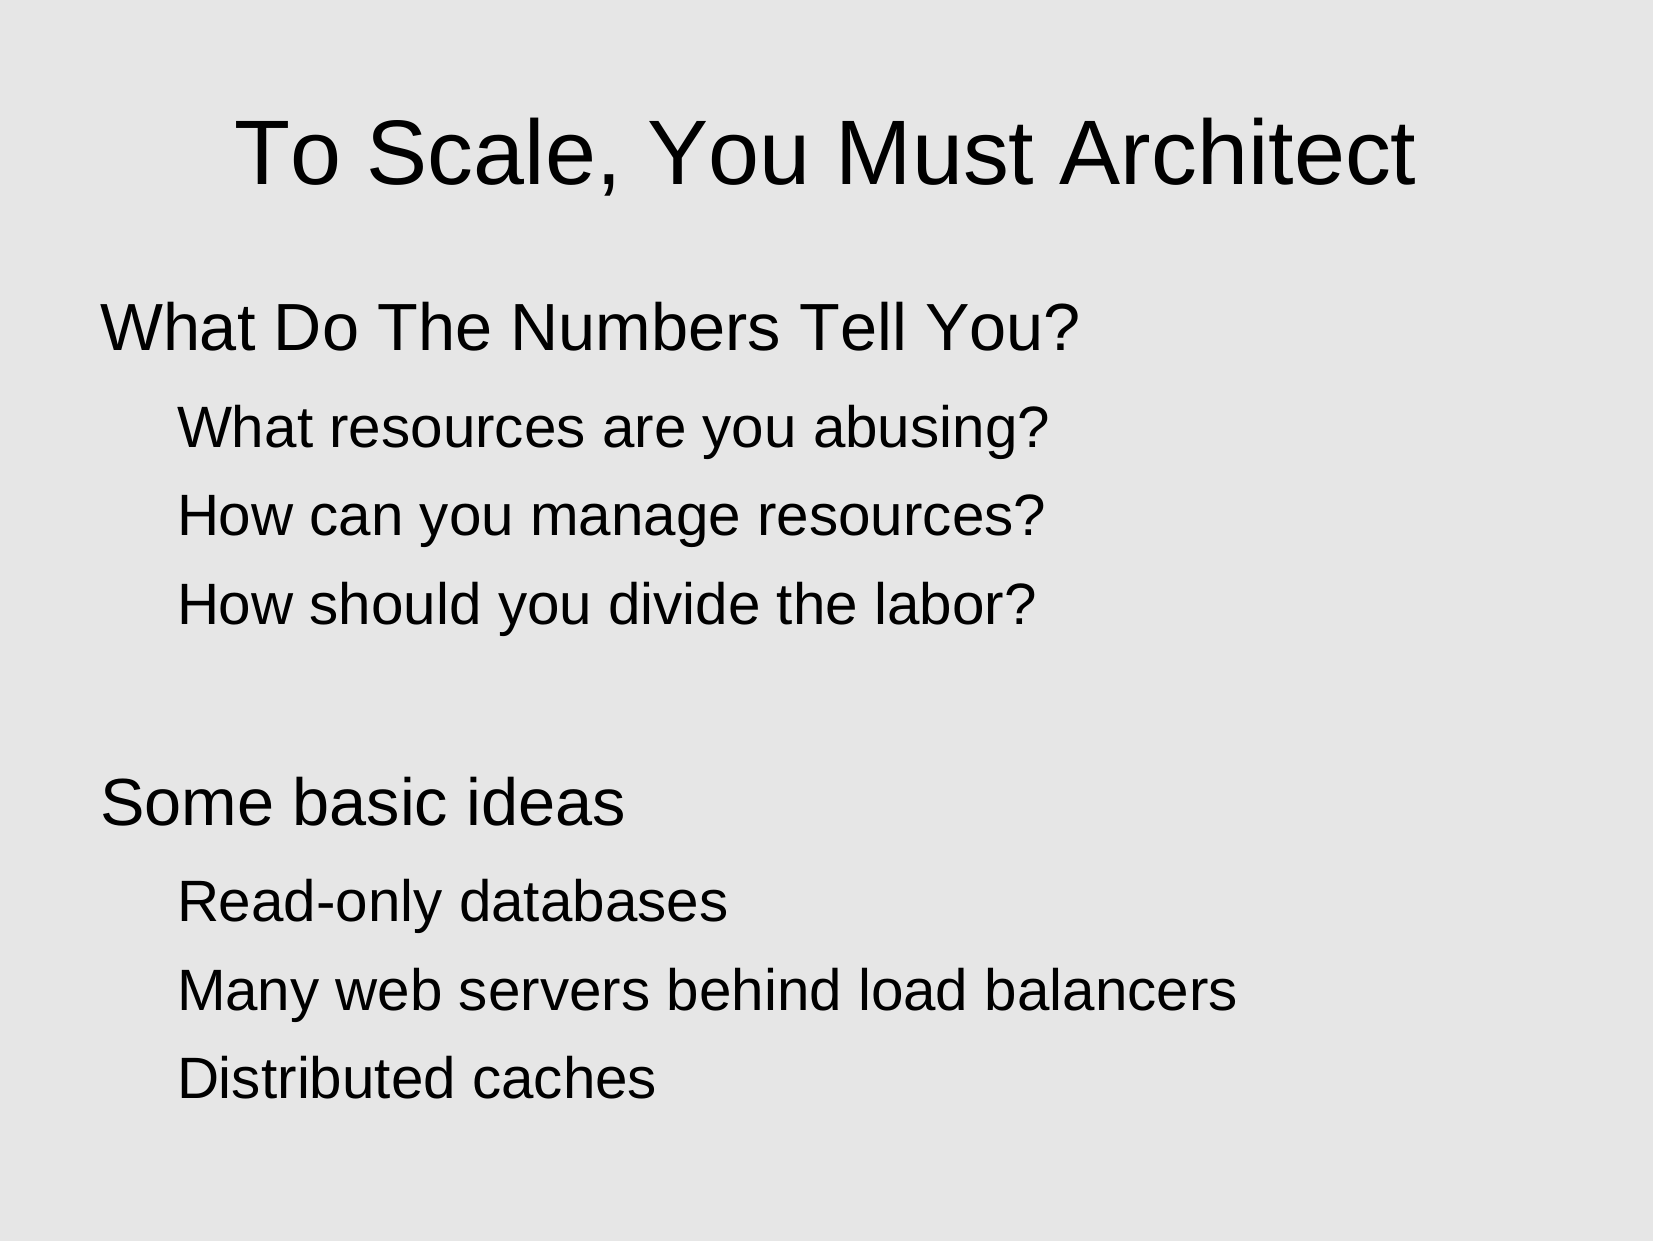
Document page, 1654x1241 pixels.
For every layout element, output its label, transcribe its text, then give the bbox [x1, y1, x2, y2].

list What Do The Numbers Tell You? What resources are you abusing? How can you manage resources? How should you divide the labor? Some basic ideas Read-only databases Many web servers behind load balancers Distributed caches [82, 290, 1571, 1109]
title To Scale, You Must Architect [82, 49, 1571, 257]
